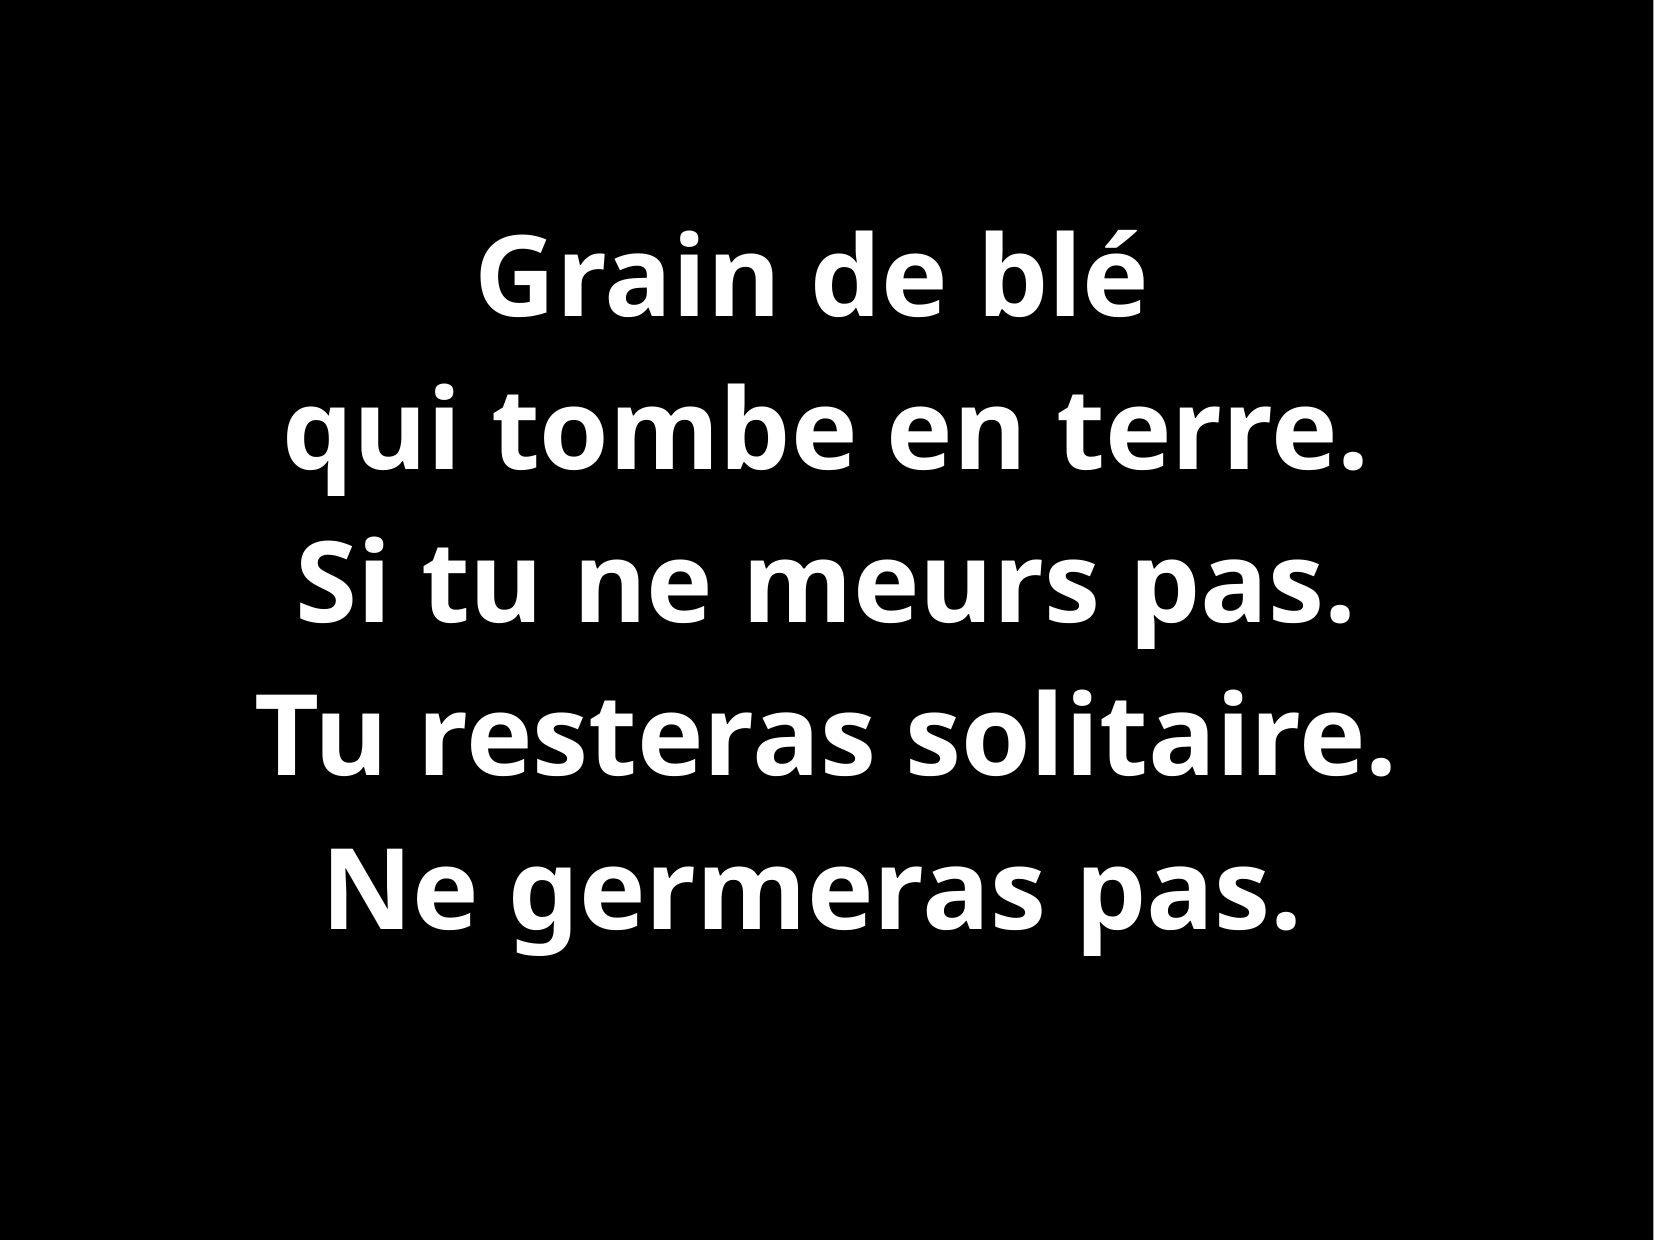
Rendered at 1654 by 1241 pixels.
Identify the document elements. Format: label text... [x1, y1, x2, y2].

subtitle Grain de blé qui tombe en terre. Si tu ne meurs pas. Tu resteras solitaire. Ne germeras pas. [82, 49, 1571, 1109]
